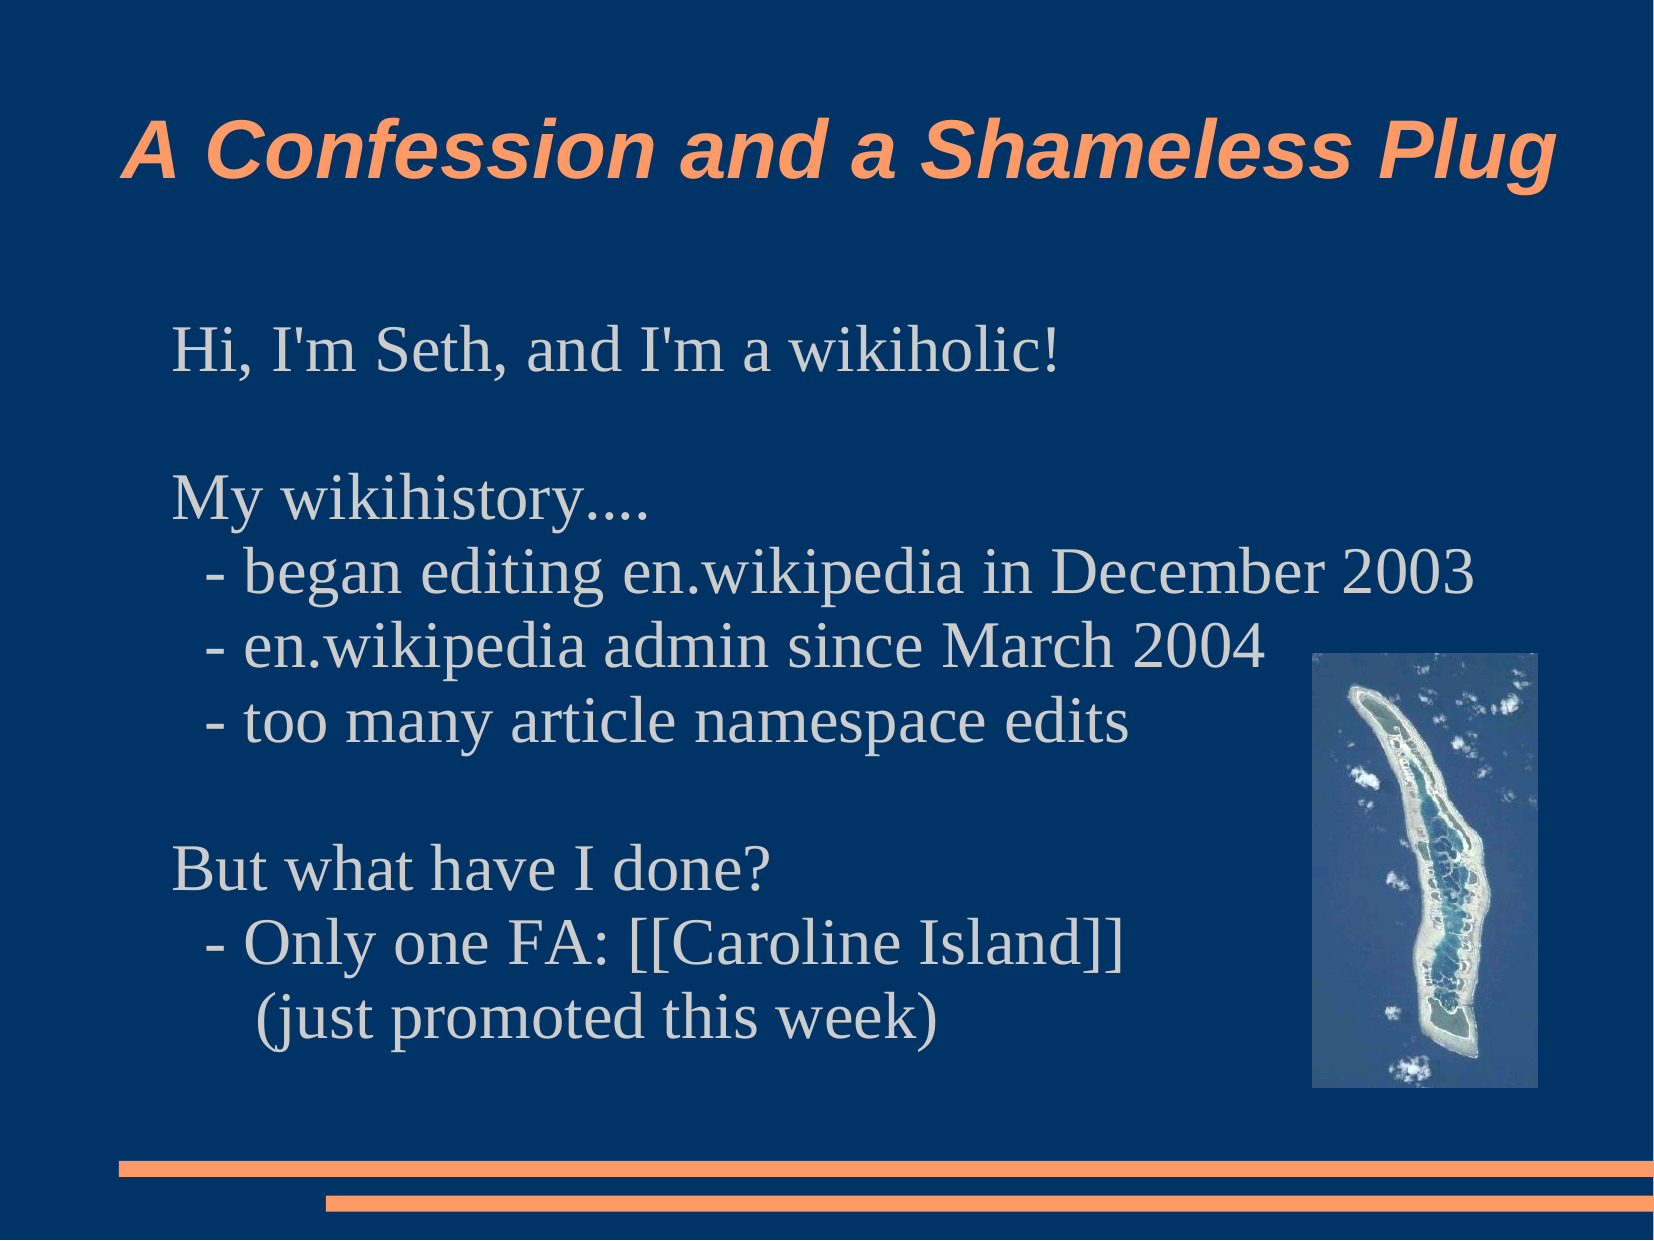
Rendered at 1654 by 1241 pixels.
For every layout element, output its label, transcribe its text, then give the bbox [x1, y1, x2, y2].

subtitle Hi, I'm Seth, and I'm a wikiholic! My wikihistory.... - began editing en.wikipedia in December 2003 - en.wikipedia admin since March 2004 - too many article namespace edits But what have I done? - Only one FA: [[Caroline Island]] (just promoted this week) [135, 277, 1576, 1088]
picture [1312, 653, 1538, 1088]
title A Confession and a Shameless Plug [121, 46, 1613, 254]
